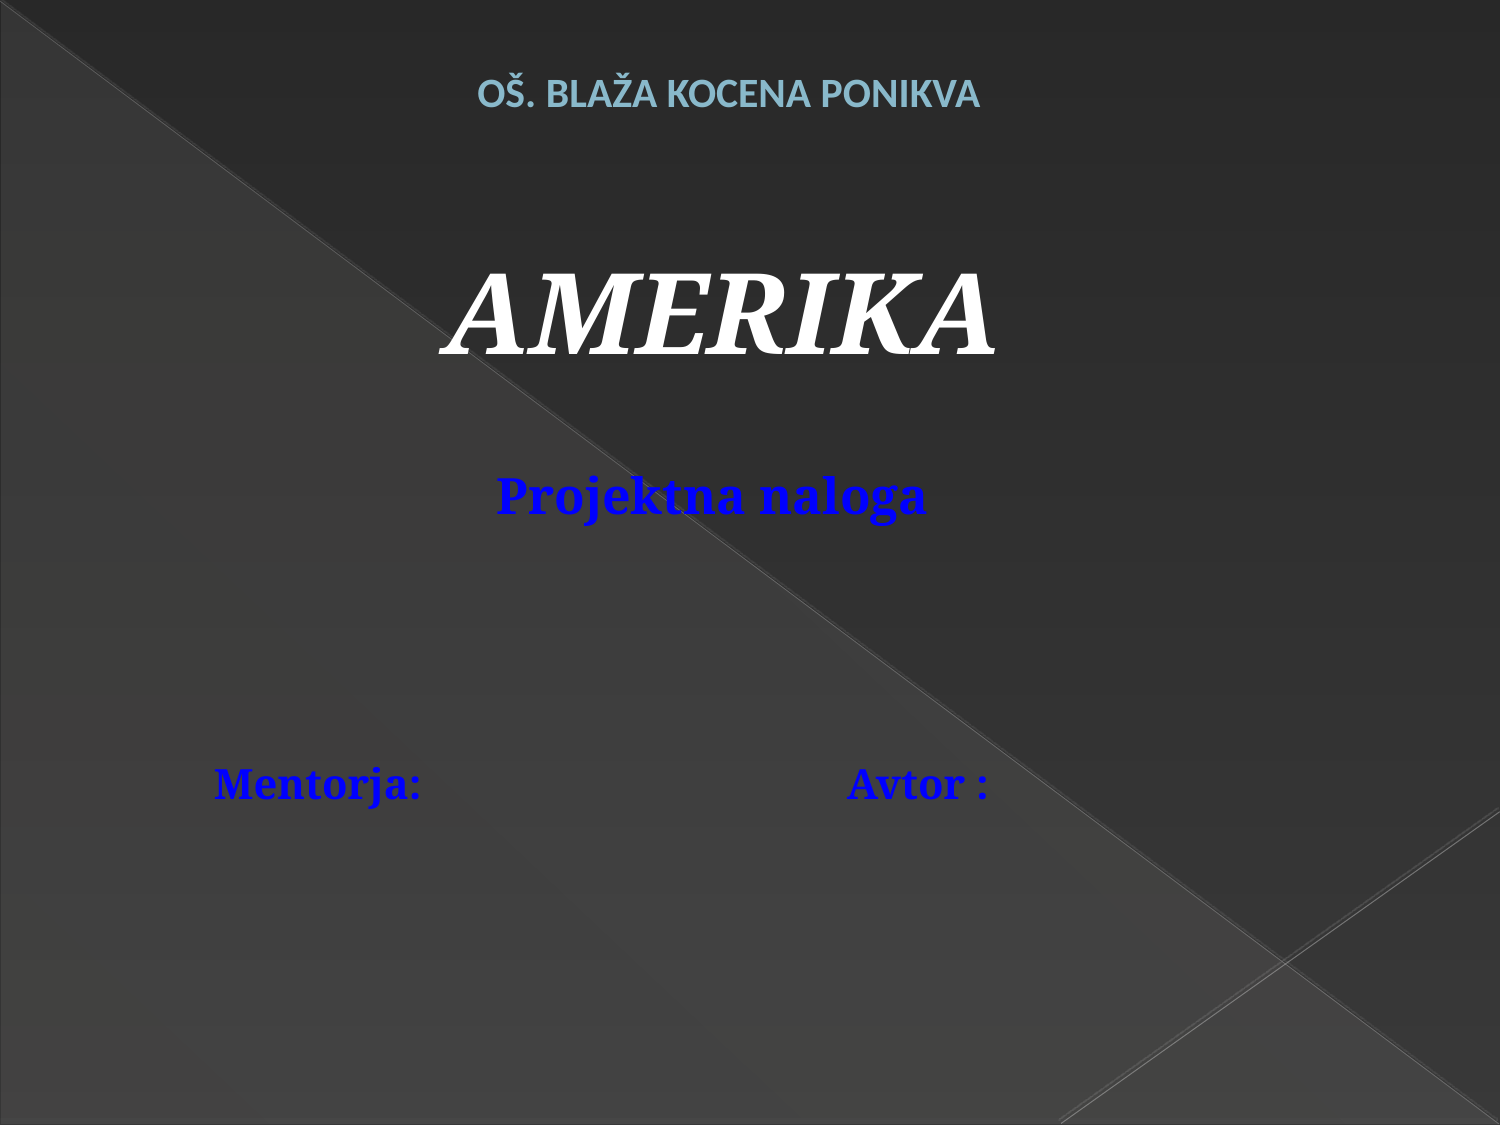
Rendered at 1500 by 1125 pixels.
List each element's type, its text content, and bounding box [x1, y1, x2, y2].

text_box Projektna naloga [304, 456, 1108, 532]
text_box AMERIKA [128, 234, 1287, 385]
title OŠ. BLAŽA KOCENA PONIKVA [0, 46, 1350, 135]
text_box Avtor : [832, 750, 1459, 815]
text_box Mentorja: [199, 750, 743, 815]
